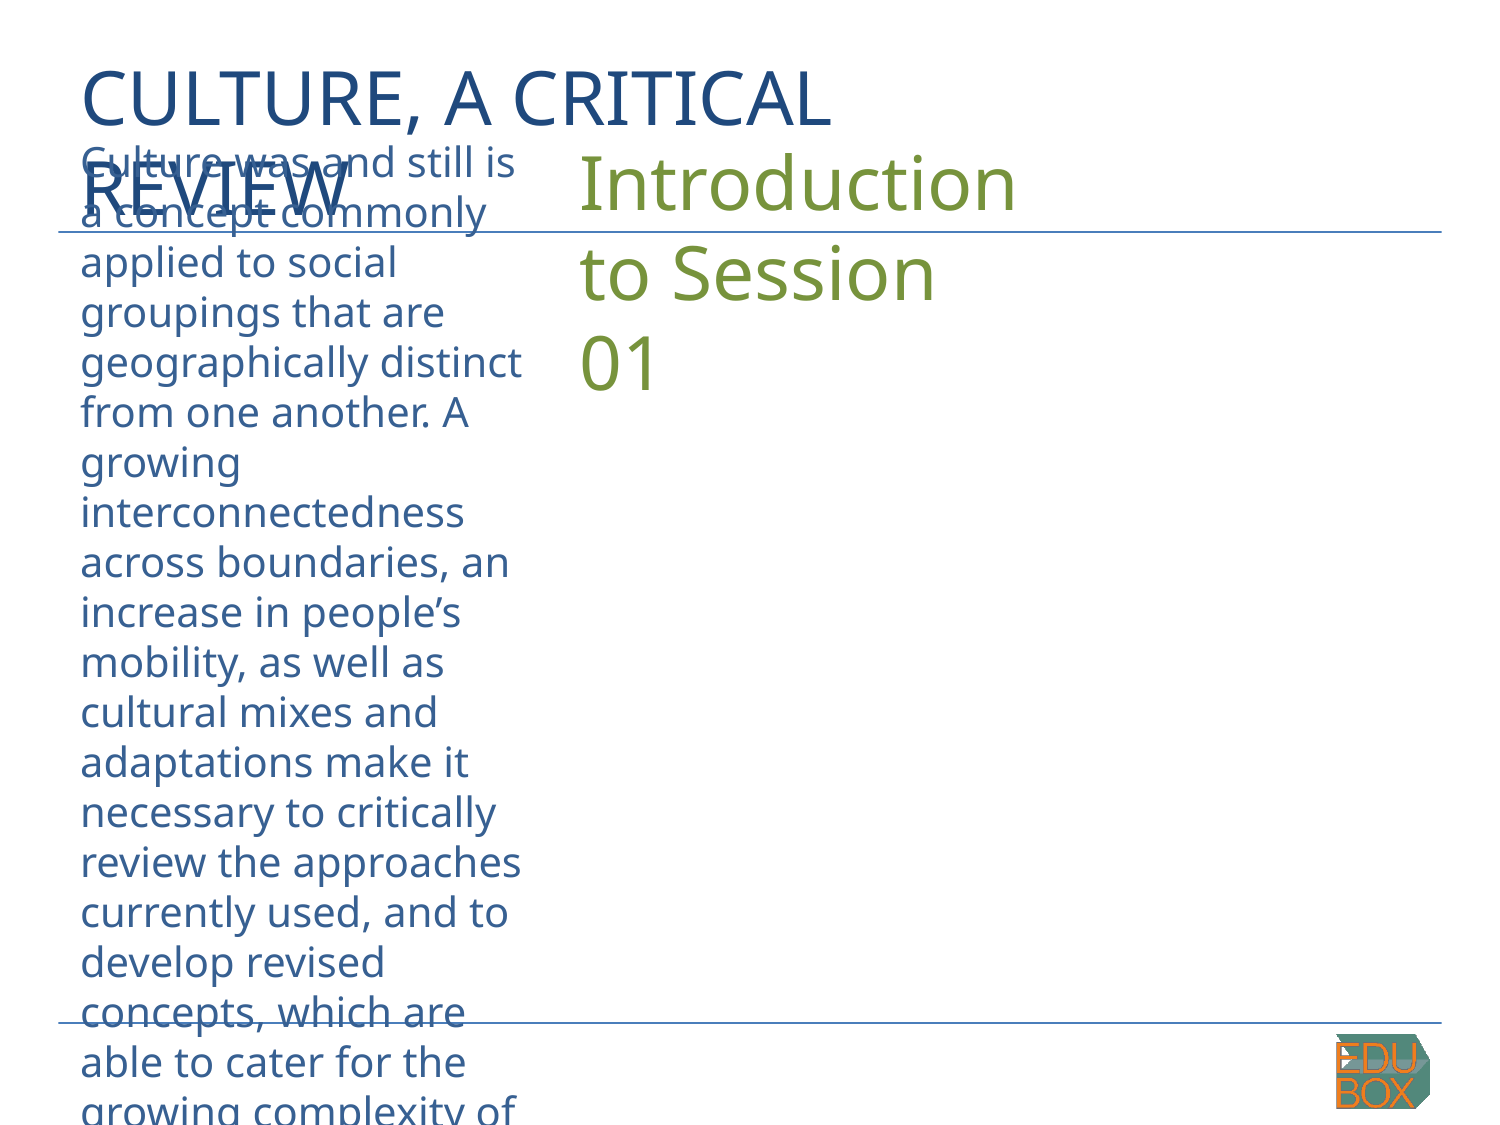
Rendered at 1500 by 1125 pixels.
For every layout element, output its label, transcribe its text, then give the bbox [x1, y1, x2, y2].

picture [1328, 1028, 1437, 1114]
list Introduction to Session 01 [64, 127, 1040, 247]
title CULTURE, A CRITICAL REVIEW [64, 42, 1365, 153]
list Culture was and still is a concept commonly applied to social groupings that are geographically distinct from one another. A growing interconnectedness across boundaries, an increase in people’s mobility, as well as cultural mixes and adaptations make it necessary to critically review the approaches currently used, and to develop revised concepts, which are able to cater for the growing complexity of intercultural interactions. The ability to do this is the goal of this session. [53, 255, 1404, 681]
